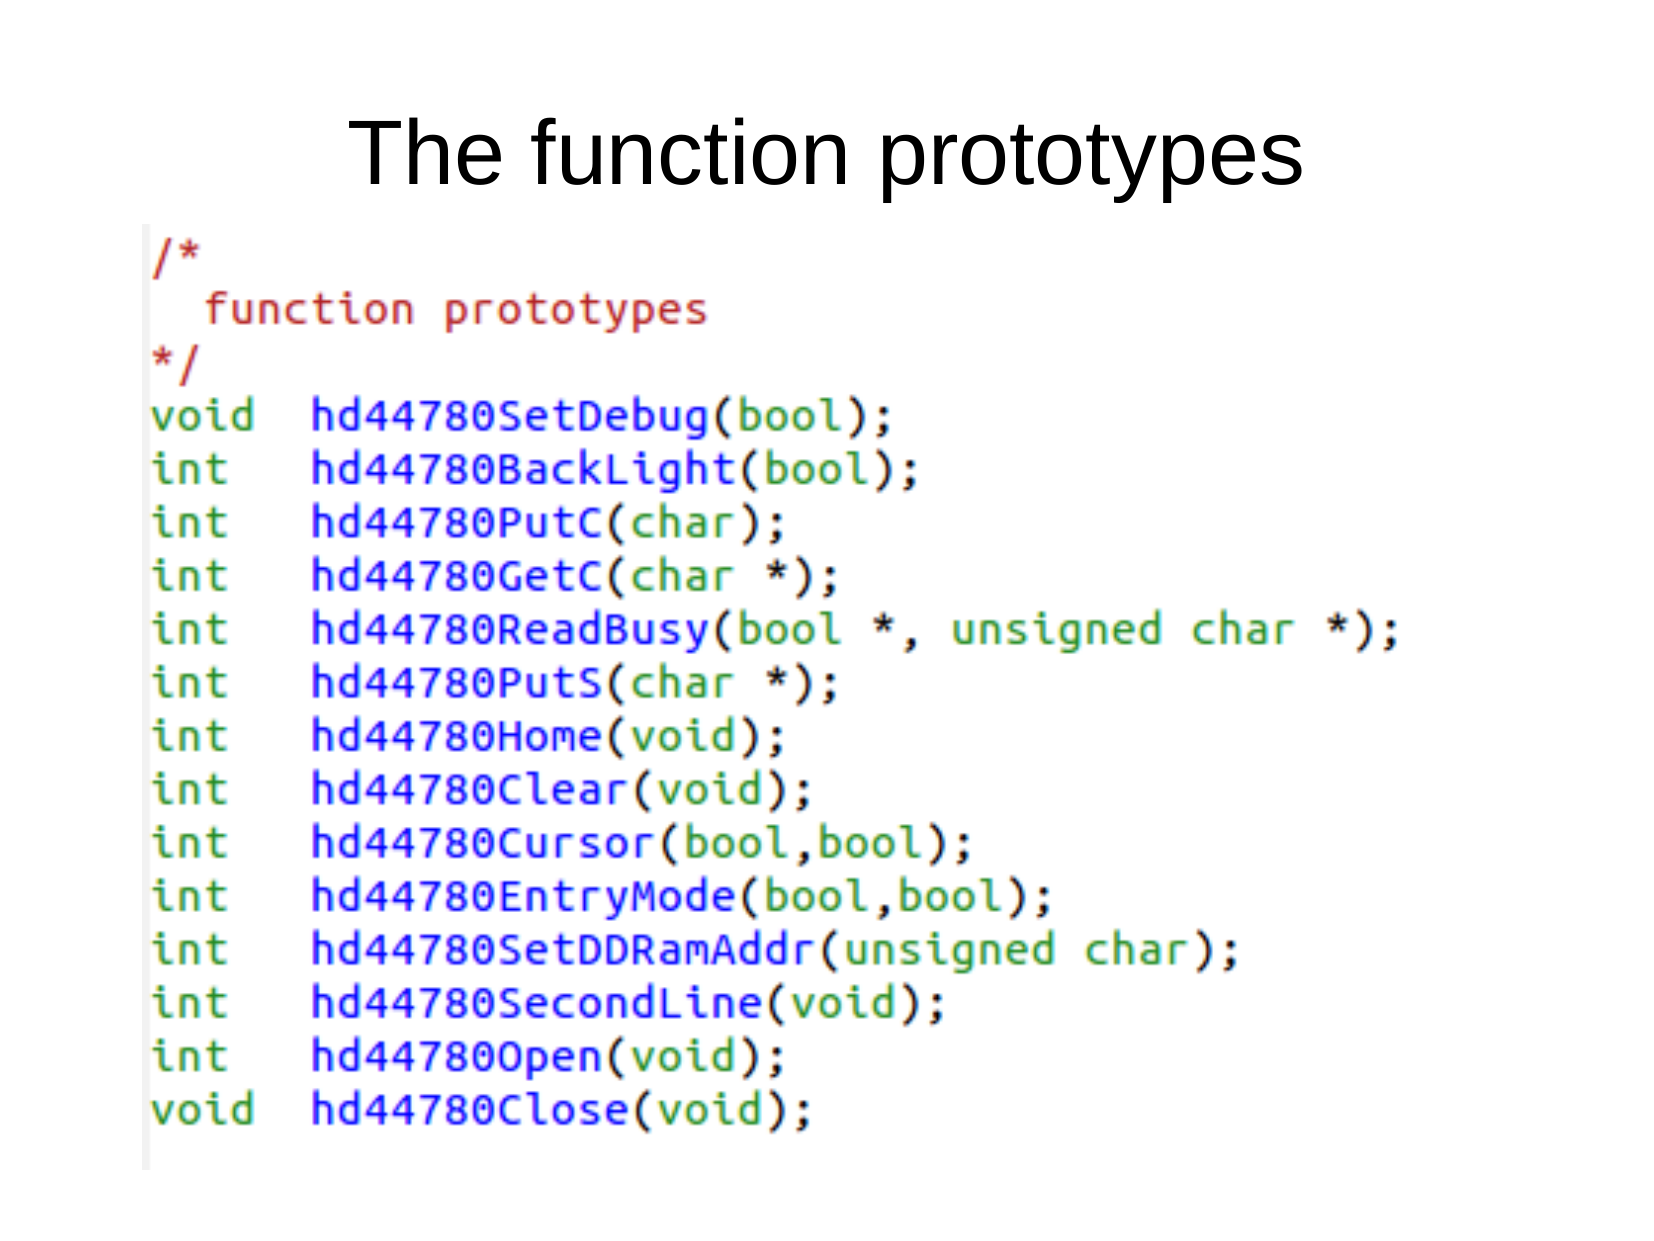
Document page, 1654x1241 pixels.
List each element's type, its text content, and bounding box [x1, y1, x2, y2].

picture [142, 224, 1471, 1171]
title The function prototypes [82, 49, 1571, 257]
